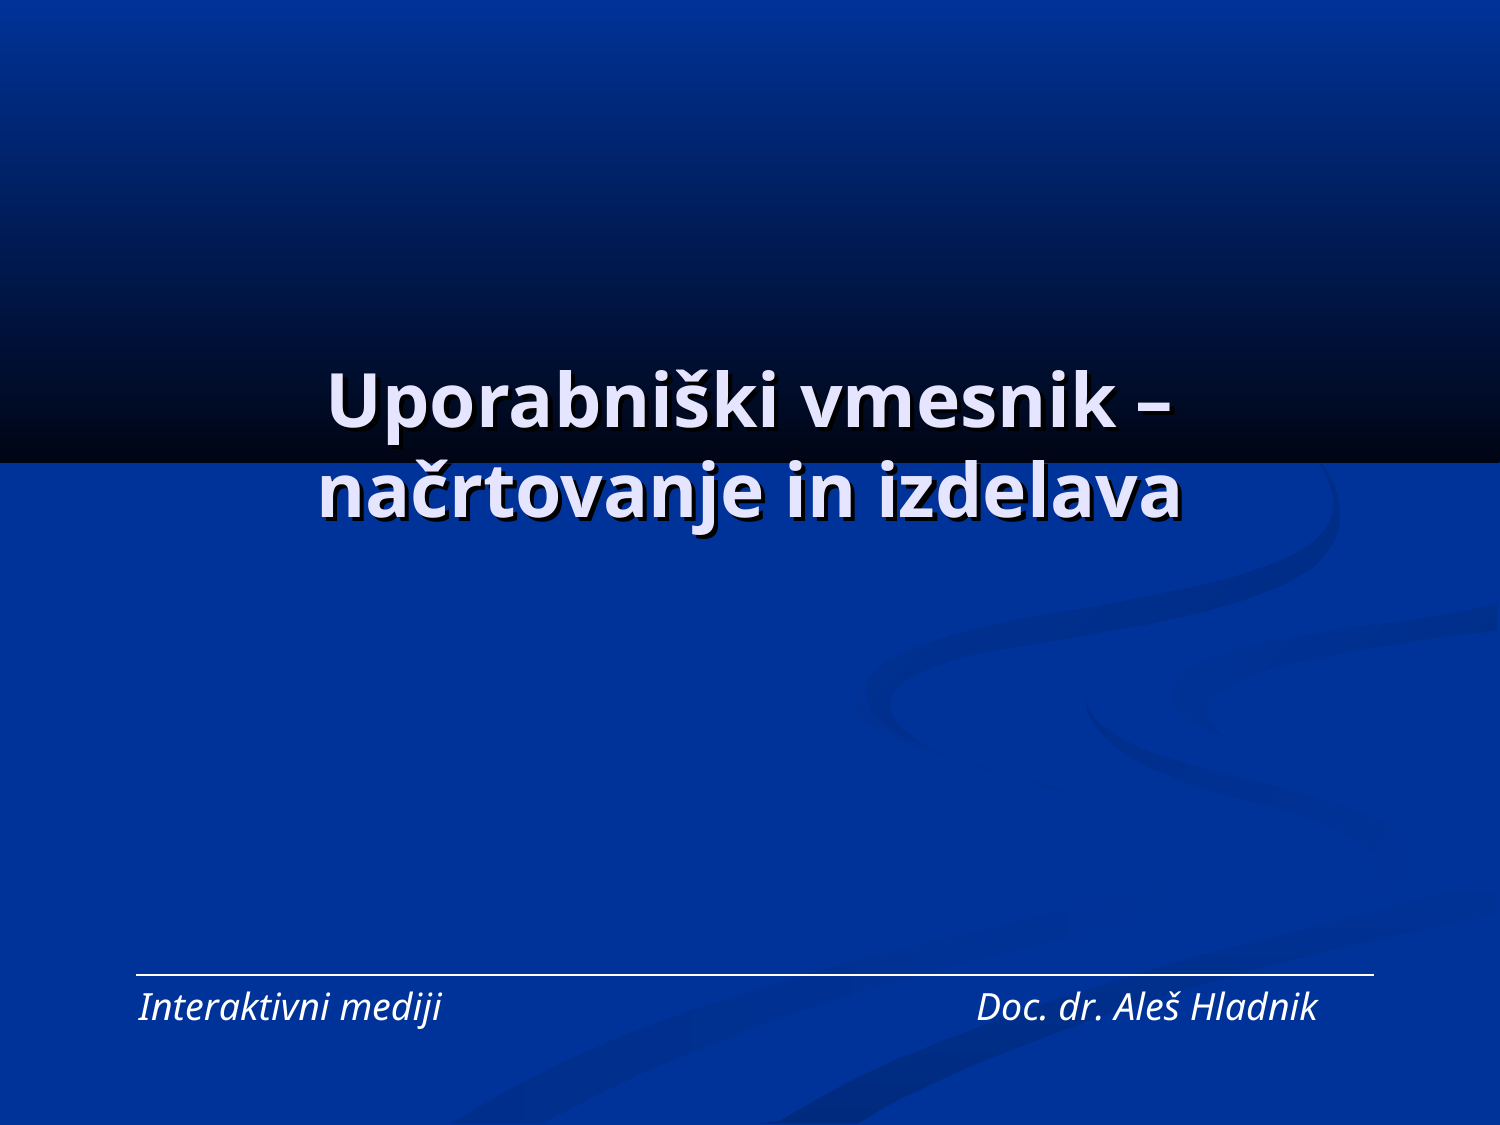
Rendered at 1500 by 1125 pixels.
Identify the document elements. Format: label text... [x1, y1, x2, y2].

title Uporabniški vmesnik – načrtovanje in izdelava [183, 284, 1317, 601]
text_box Interaktivni mediji Doc. dr. Aleš Hladnik [123, 974, 1374, 1075]
